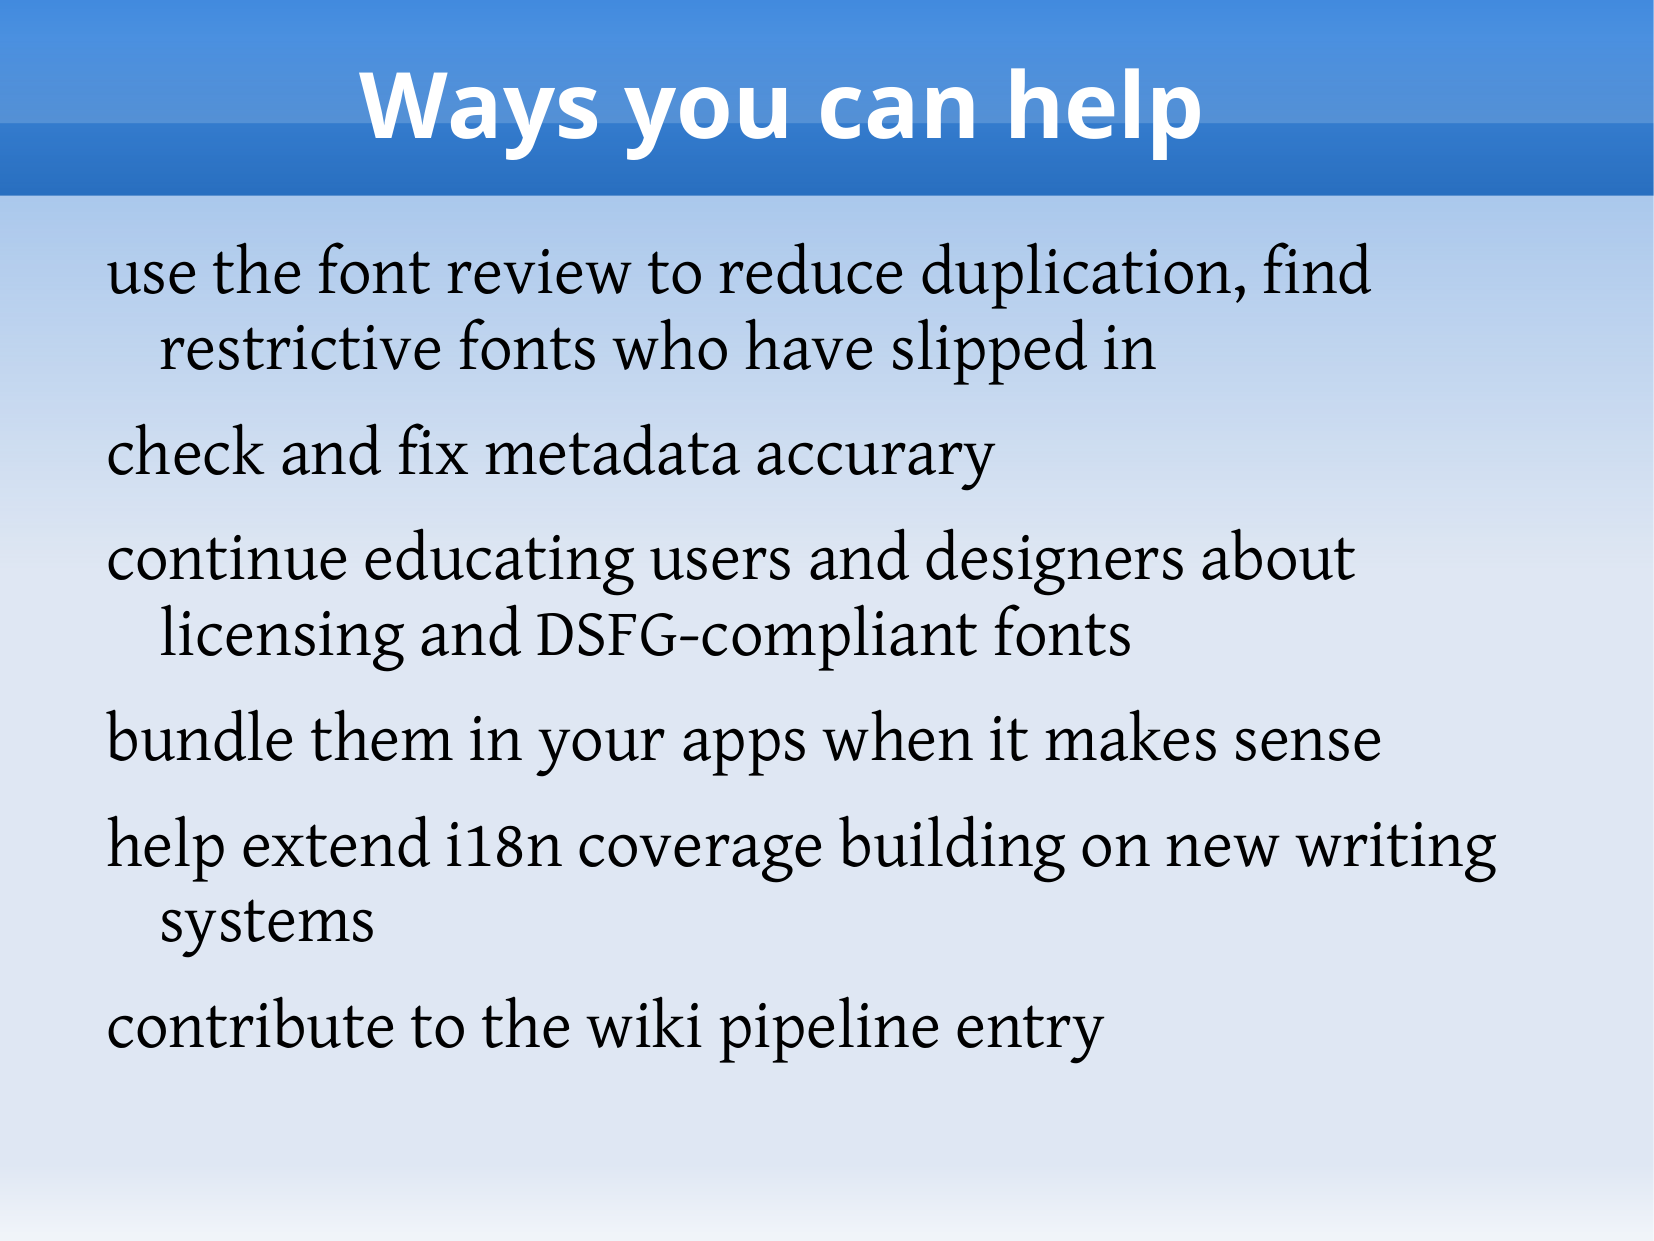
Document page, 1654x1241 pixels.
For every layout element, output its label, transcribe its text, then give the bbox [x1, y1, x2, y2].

picture [0, 0, 1654, 1241]
list use the font review to reduce duplication, find restrictive fonts who have slipped in check and fix metadata accurary continue educating users and designers about licensing and DSFG-compliant fonts bundle them in your apps when it makes sense help extend i18n coverage building on new writing systems contribute to the wiki pipeline entry [88, 236, 1577, 1172]
title Ways you can help [177, 29, 1388, 178]
